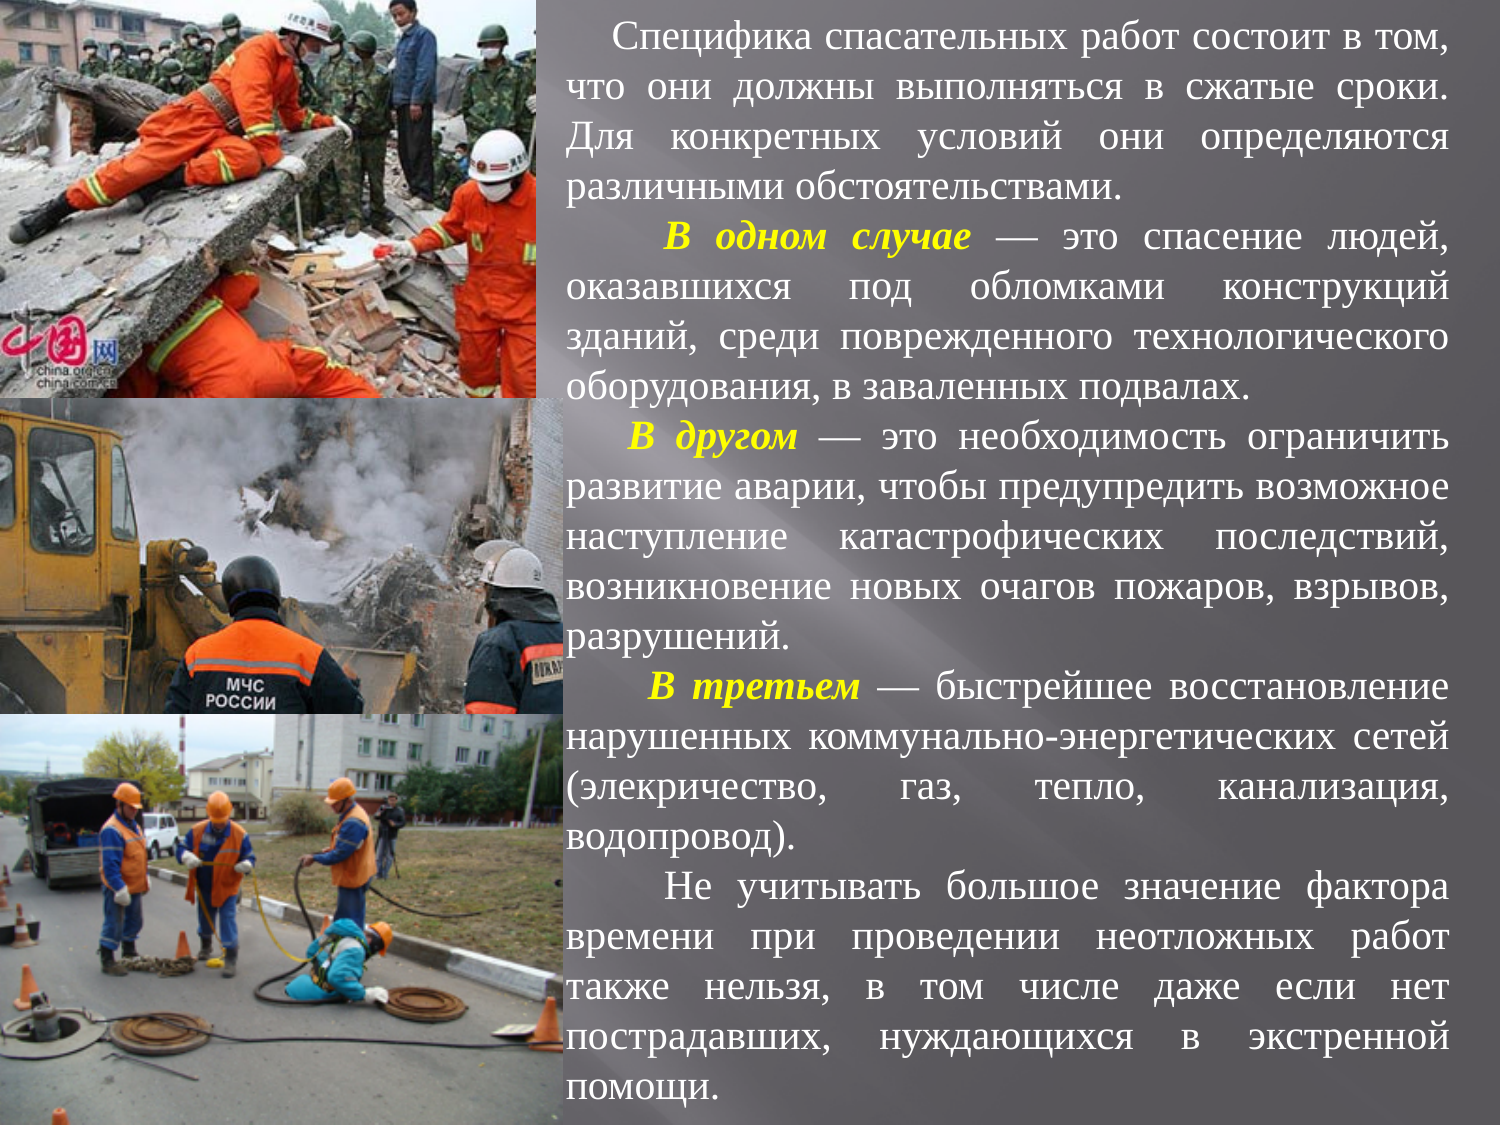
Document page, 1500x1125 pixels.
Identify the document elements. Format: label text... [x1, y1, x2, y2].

text_box Специфика спасательных работ состоит в том, что они должны выполняться в сжатые сроки. Для конкретных условий они определяются различными обстоя­тельствами. В одном случае — это спасение людей, оказавшихся под обломками конструкций зданий, среди поврежденного технологического оборудования, в заваленных подвалах. В другом — это необходимость ограничить развитие аварии, чтобы предупредить возможное наступление катастрофических последствий, возникновение новых очагов пожаров, взрывов, разрушений. В третьем — быстрейшее восстановление нарушенных коммунально-энергетических сетей (элекричество, газ, тепло, канализация, водопровод). Не учитывать большое значение фактора времени при проведении неотлож­ных работ также нельзя, в том числе даже если нет пострадавших, нуждающих­ся в экстренной помощи. [550, 0, 1465, 1125]
picture [0, 0, 563, 1125]
